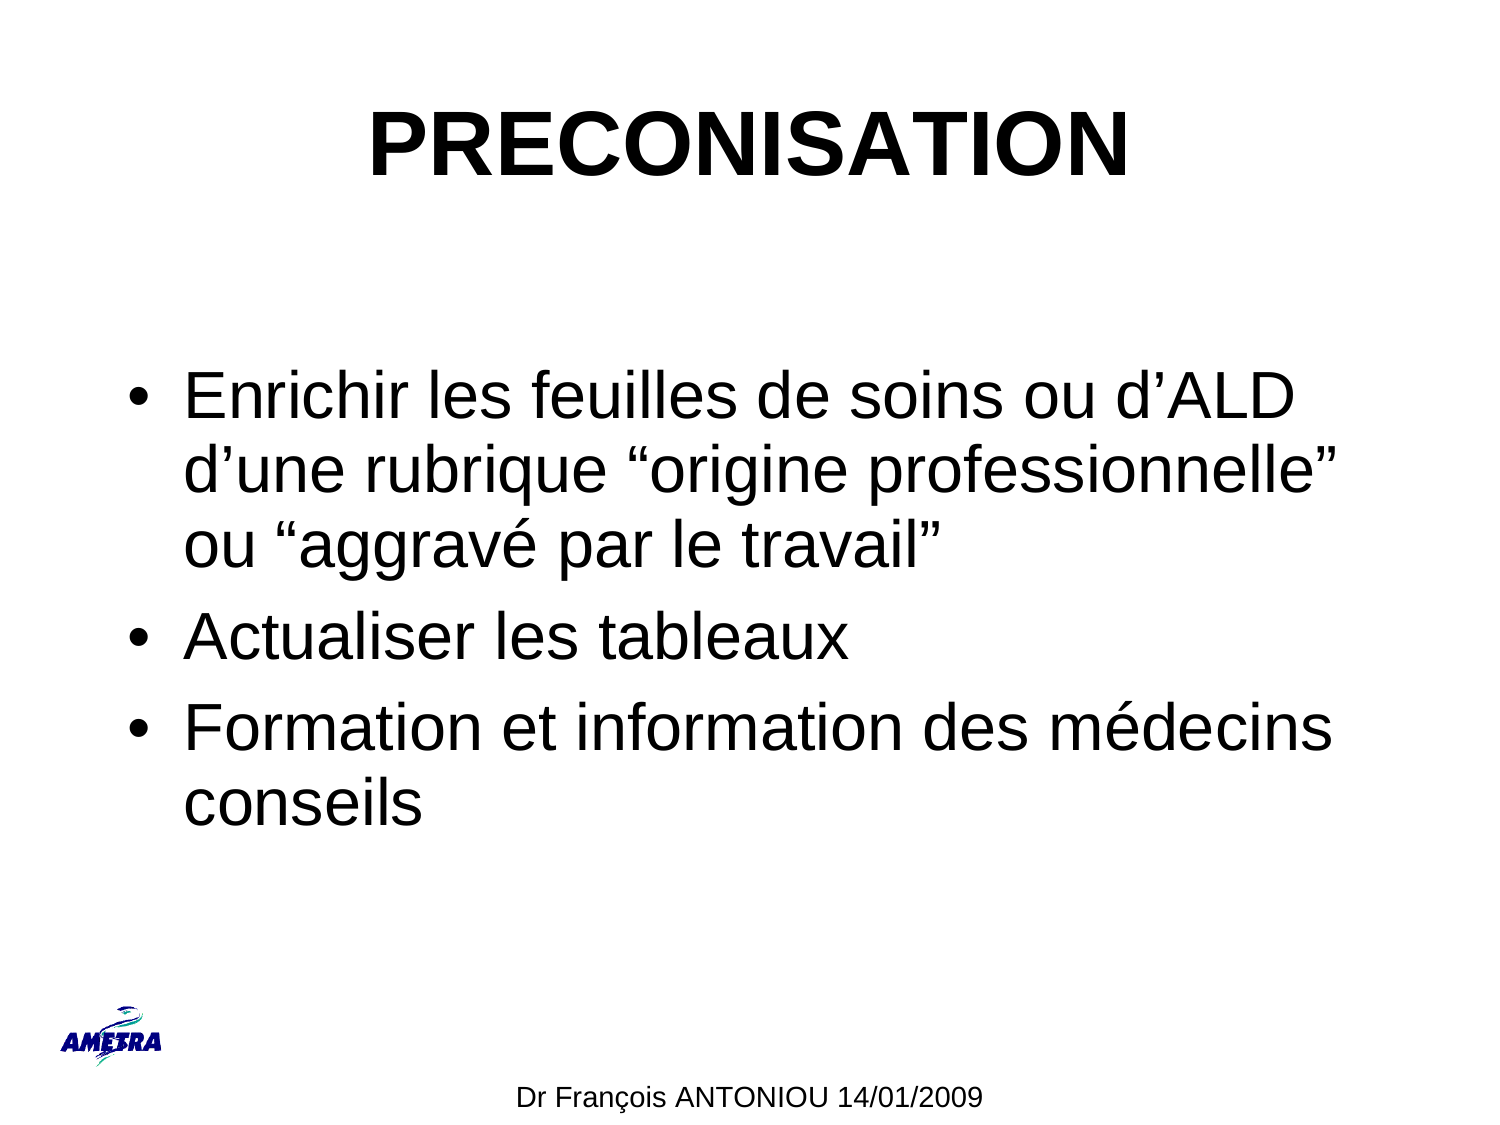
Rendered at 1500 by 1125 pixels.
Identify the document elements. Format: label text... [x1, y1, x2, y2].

title PRECONISATION [112, 49, 1388, 238]
list Enrichir les feuilles de soins ou d’ALD d’une rubrique “origine professionnelle” ou “aggravé par le travail” Actualiser les tableaux Formation et information des médecins conseils [112, 350, 1388, 1026]
picture [41, 984, 184, 1093]
